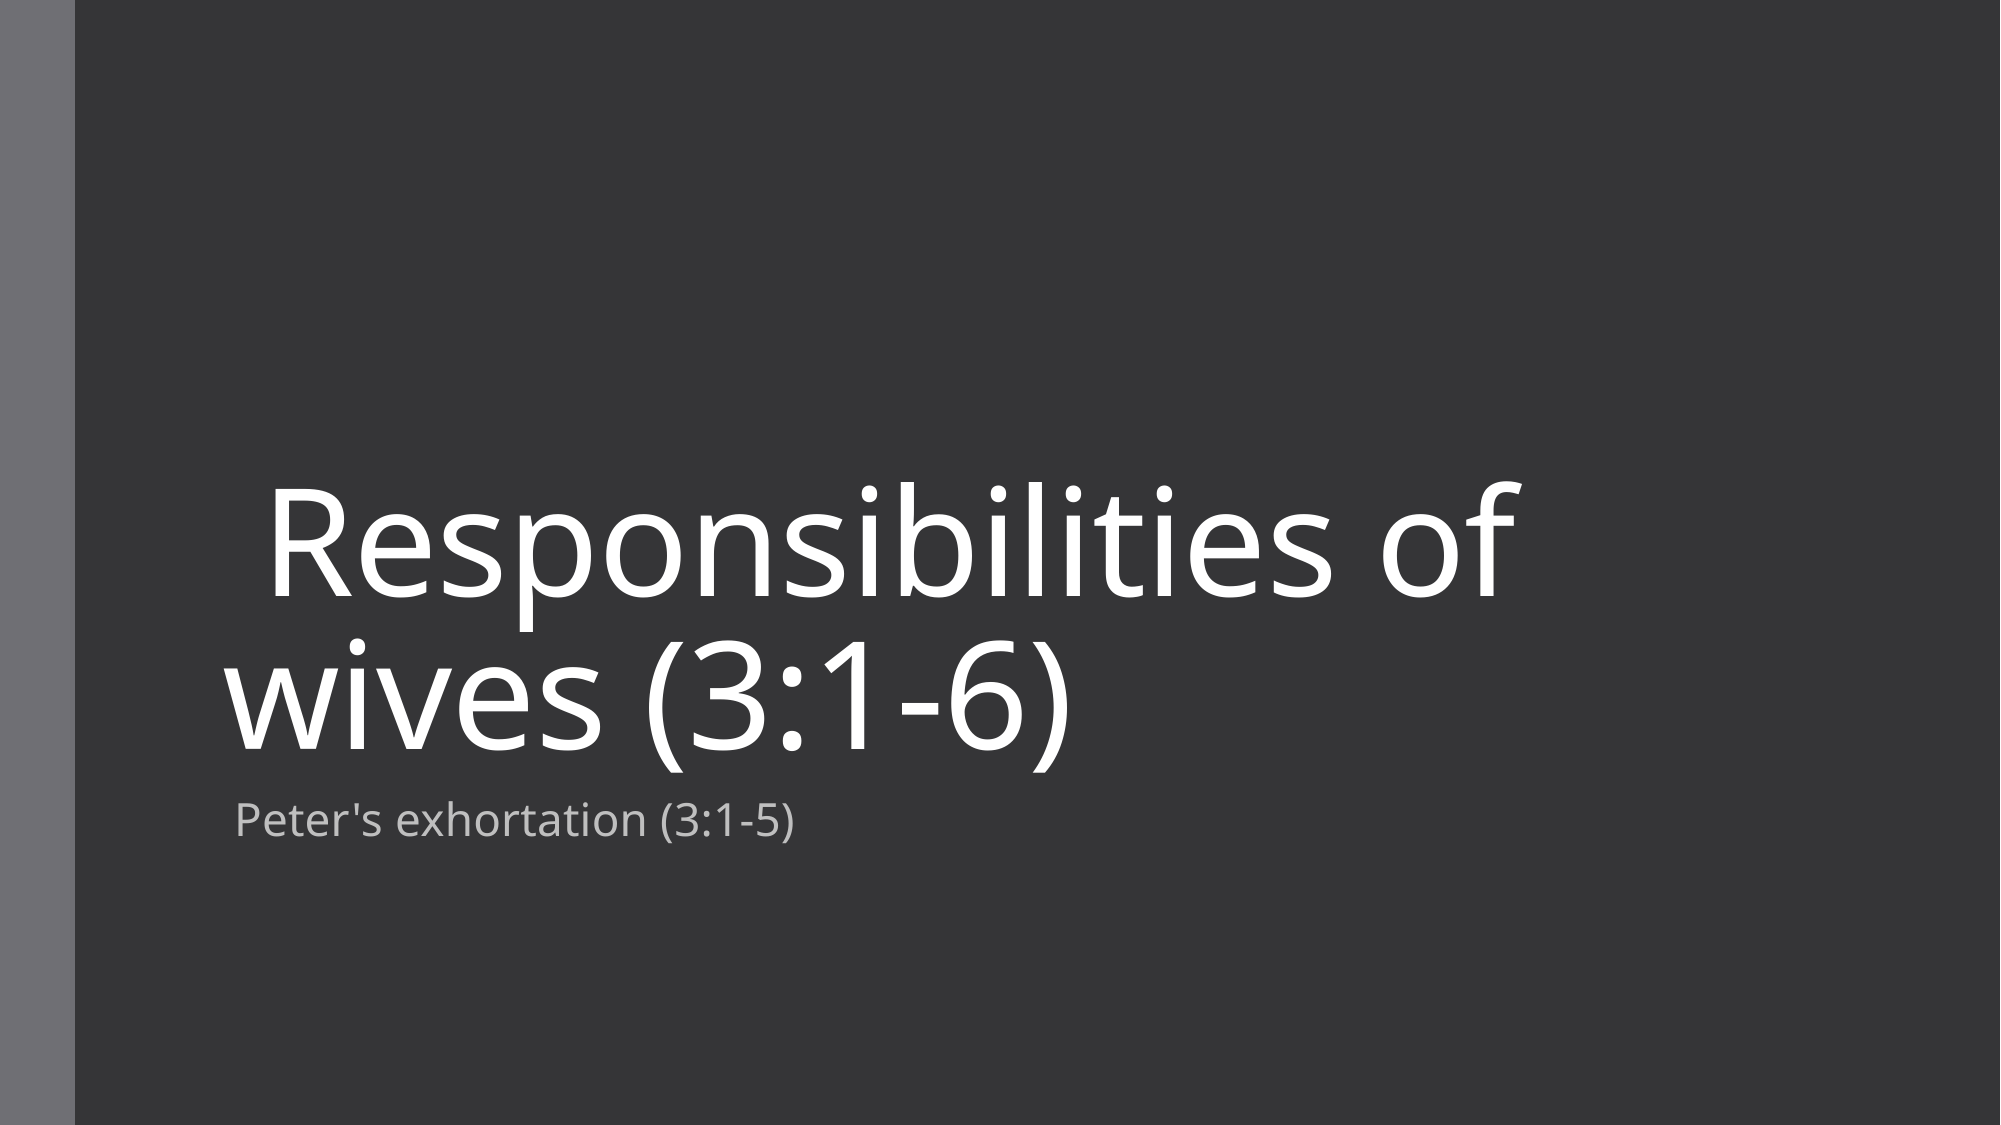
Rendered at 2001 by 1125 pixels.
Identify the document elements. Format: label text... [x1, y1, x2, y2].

subtitle Peter's exhortation (3:1-5) [206, 787, 1752, 1066]
title Responsibilities of wives (3:1-6) [206, 124, 1752, 787]
